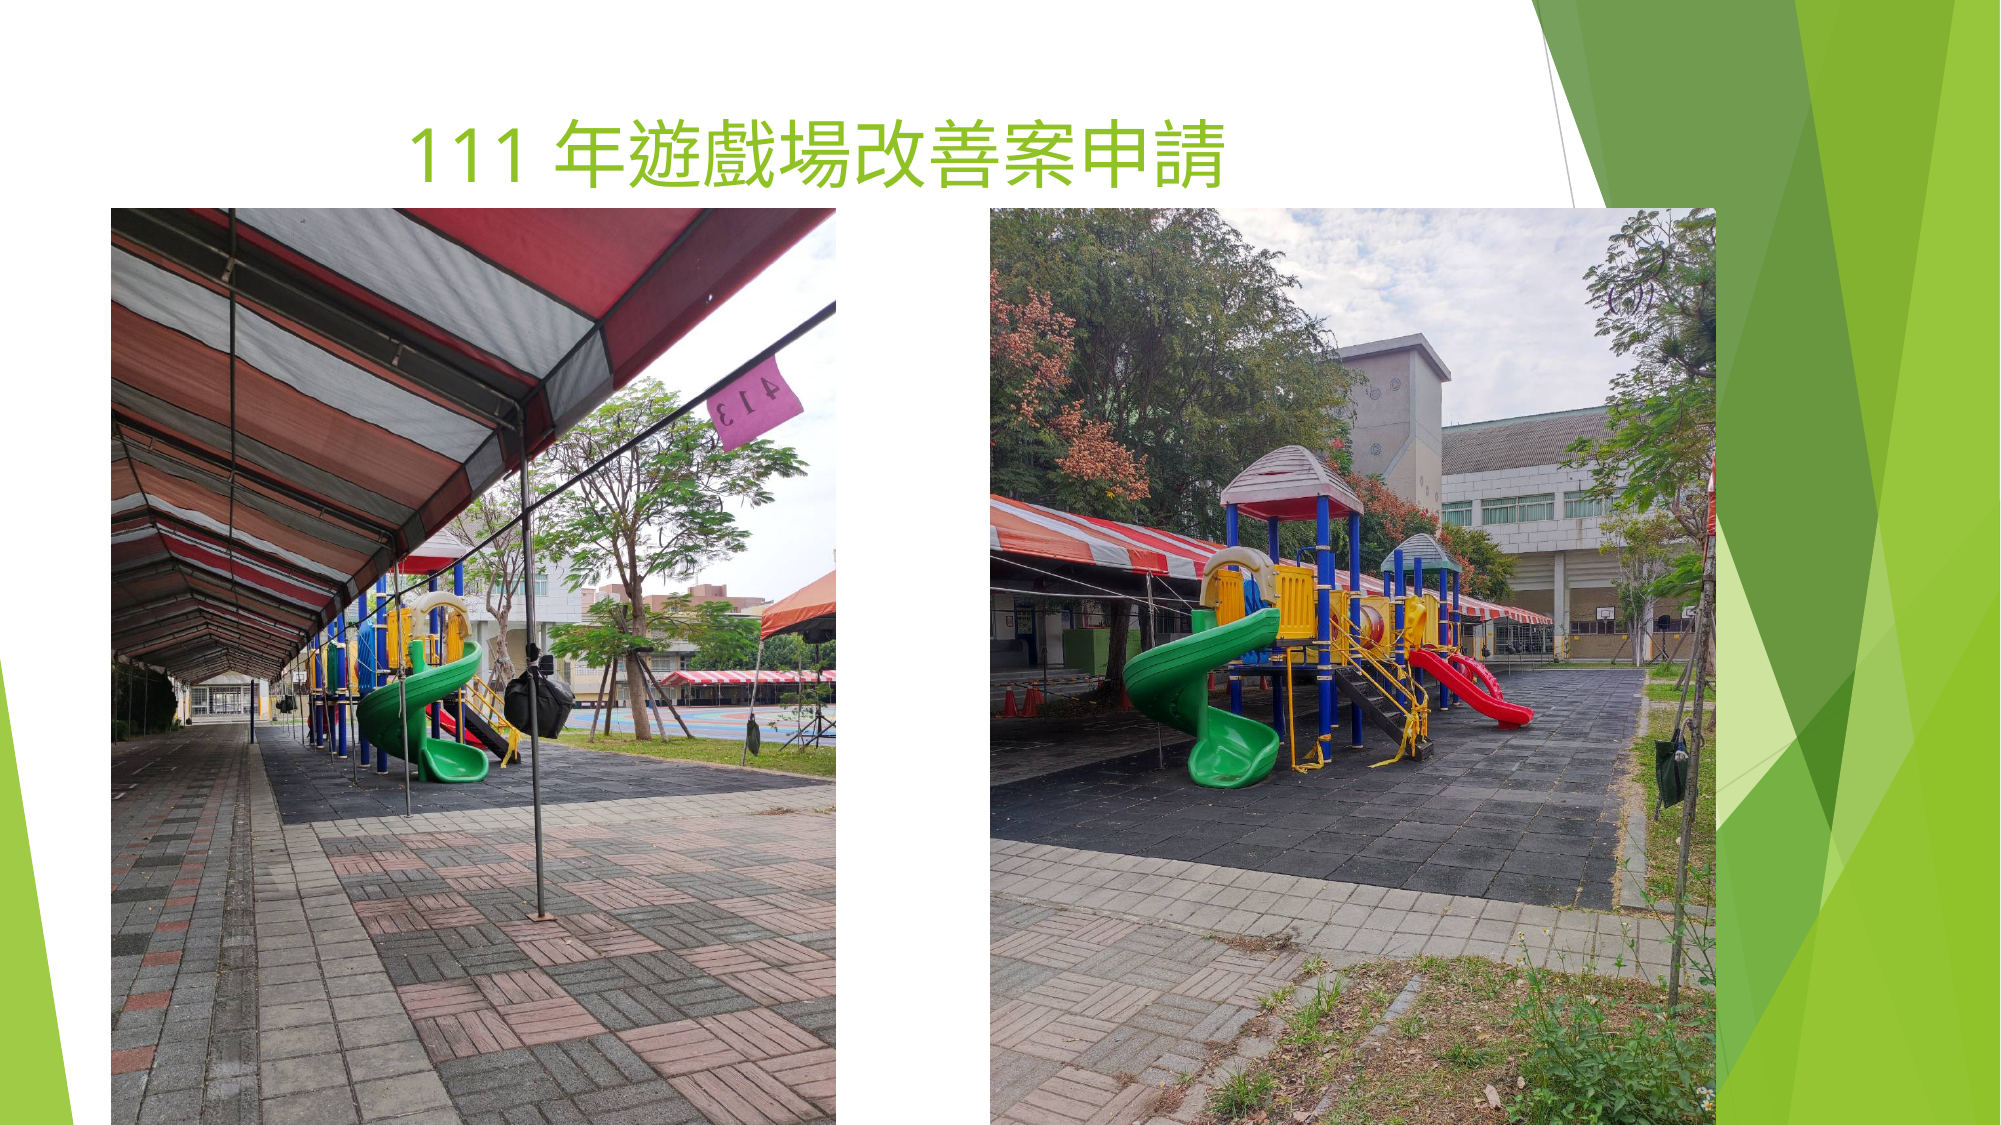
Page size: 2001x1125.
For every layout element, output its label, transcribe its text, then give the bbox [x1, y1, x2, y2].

title 111年遊戲場改善案申請 [111, 99, 1522, 317]
picture [990, 208, 1716, 1125]
picture [111, 208, 836, 1125]
